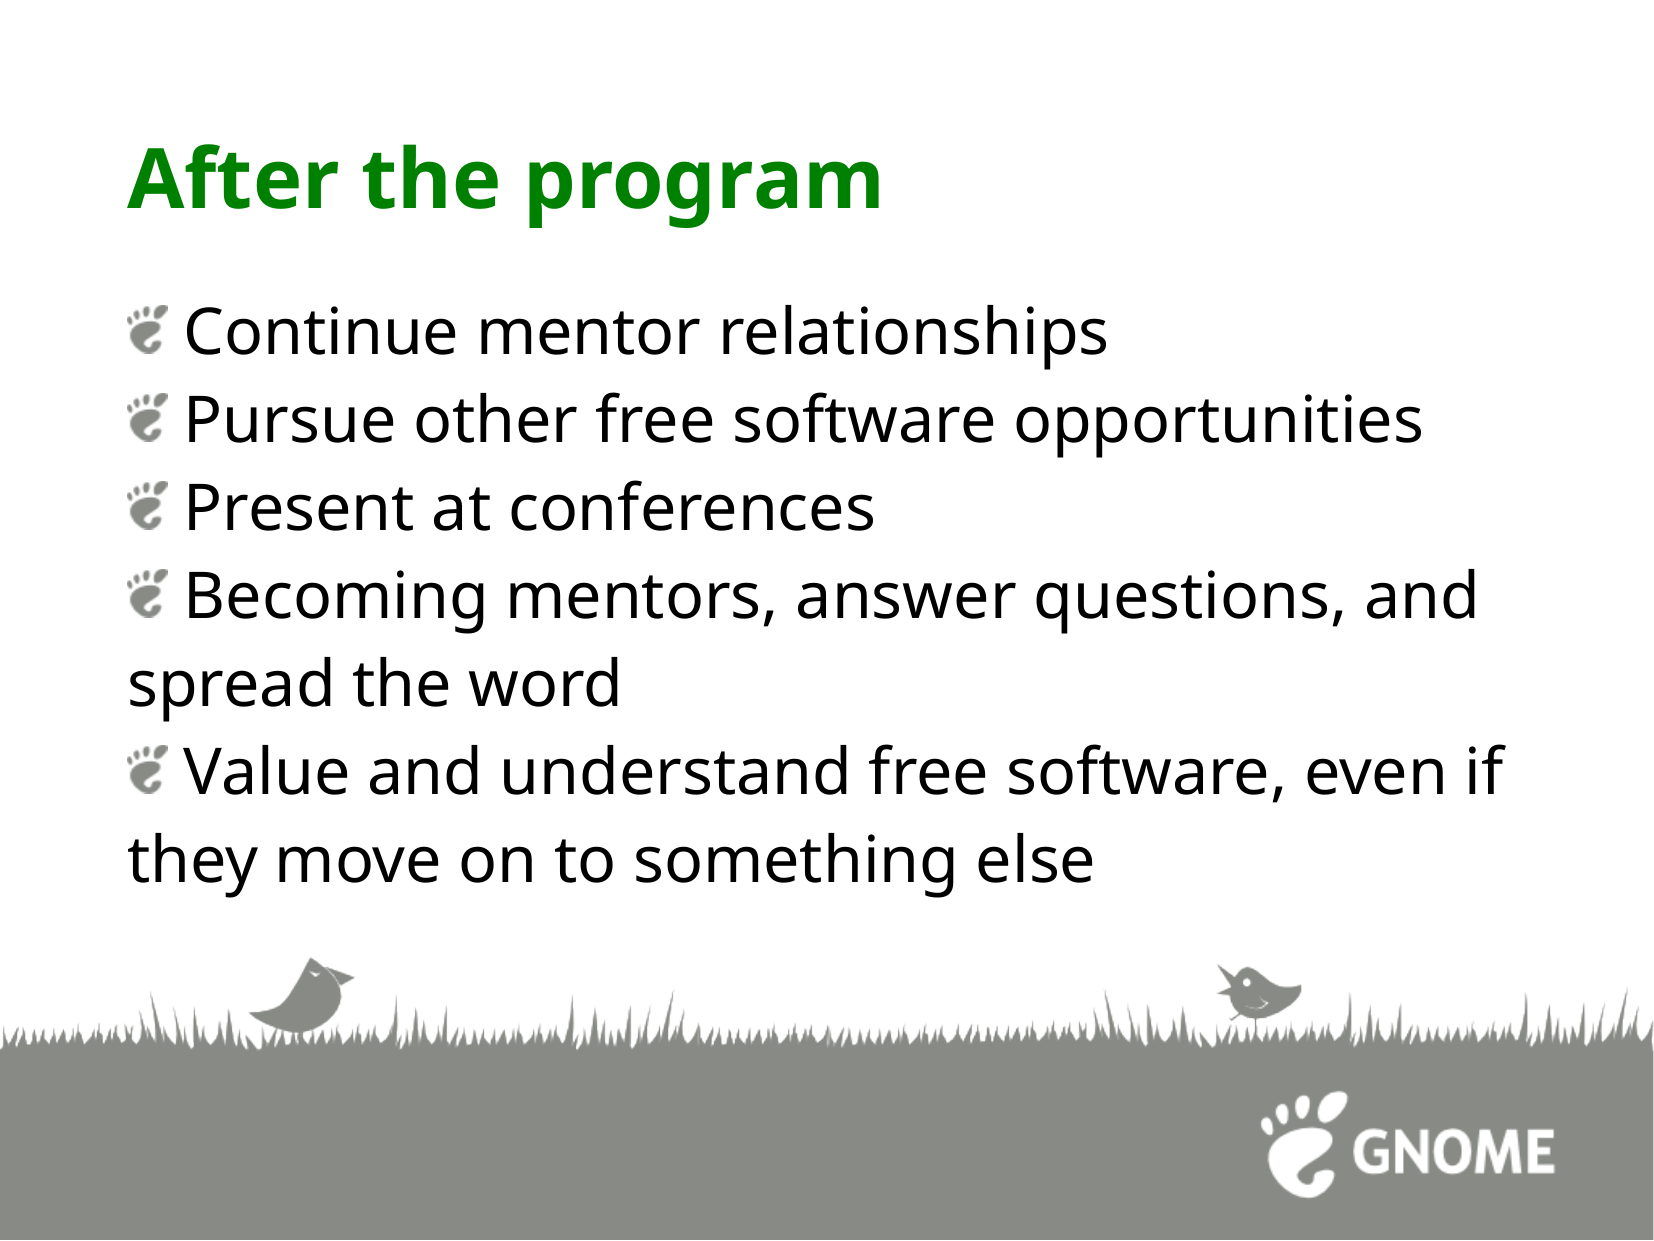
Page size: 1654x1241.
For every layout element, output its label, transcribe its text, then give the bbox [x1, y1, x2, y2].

text_box After the program [112, 112, 1654, 240]
picture [0, 0, 1654, 1241]
text_box Continue mentor relationships Pursue other free software opportunities Present at conferences Becoming mentors, answer questions, and spread the word Value and understand free software, even if they move on to something else [112, 277, 1654, 901]
